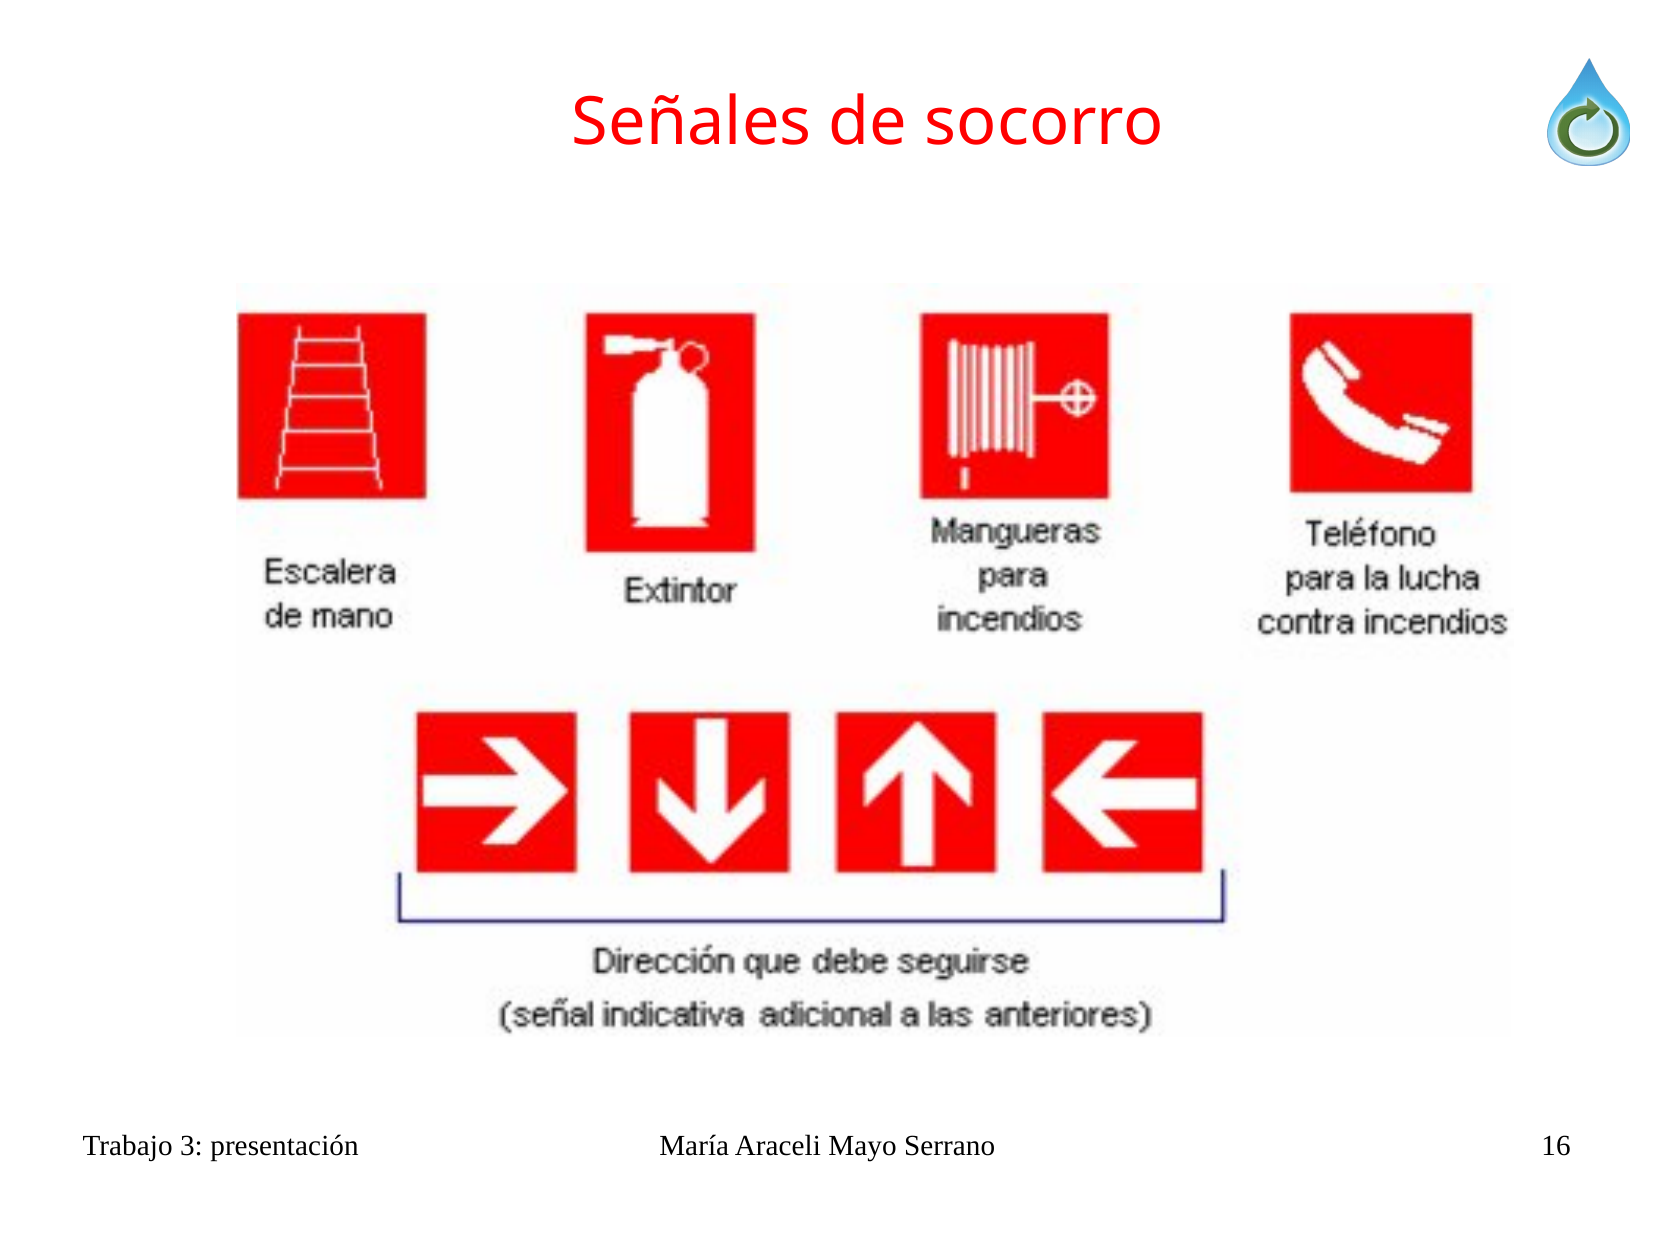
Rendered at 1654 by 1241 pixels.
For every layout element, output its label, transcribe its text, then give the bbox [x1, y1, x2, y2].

picture [236, 283, 1514, 1041]
picture [1547, 58, 1630, 166]
text_box Señales de socorro [508, 70, 1229, 166]
